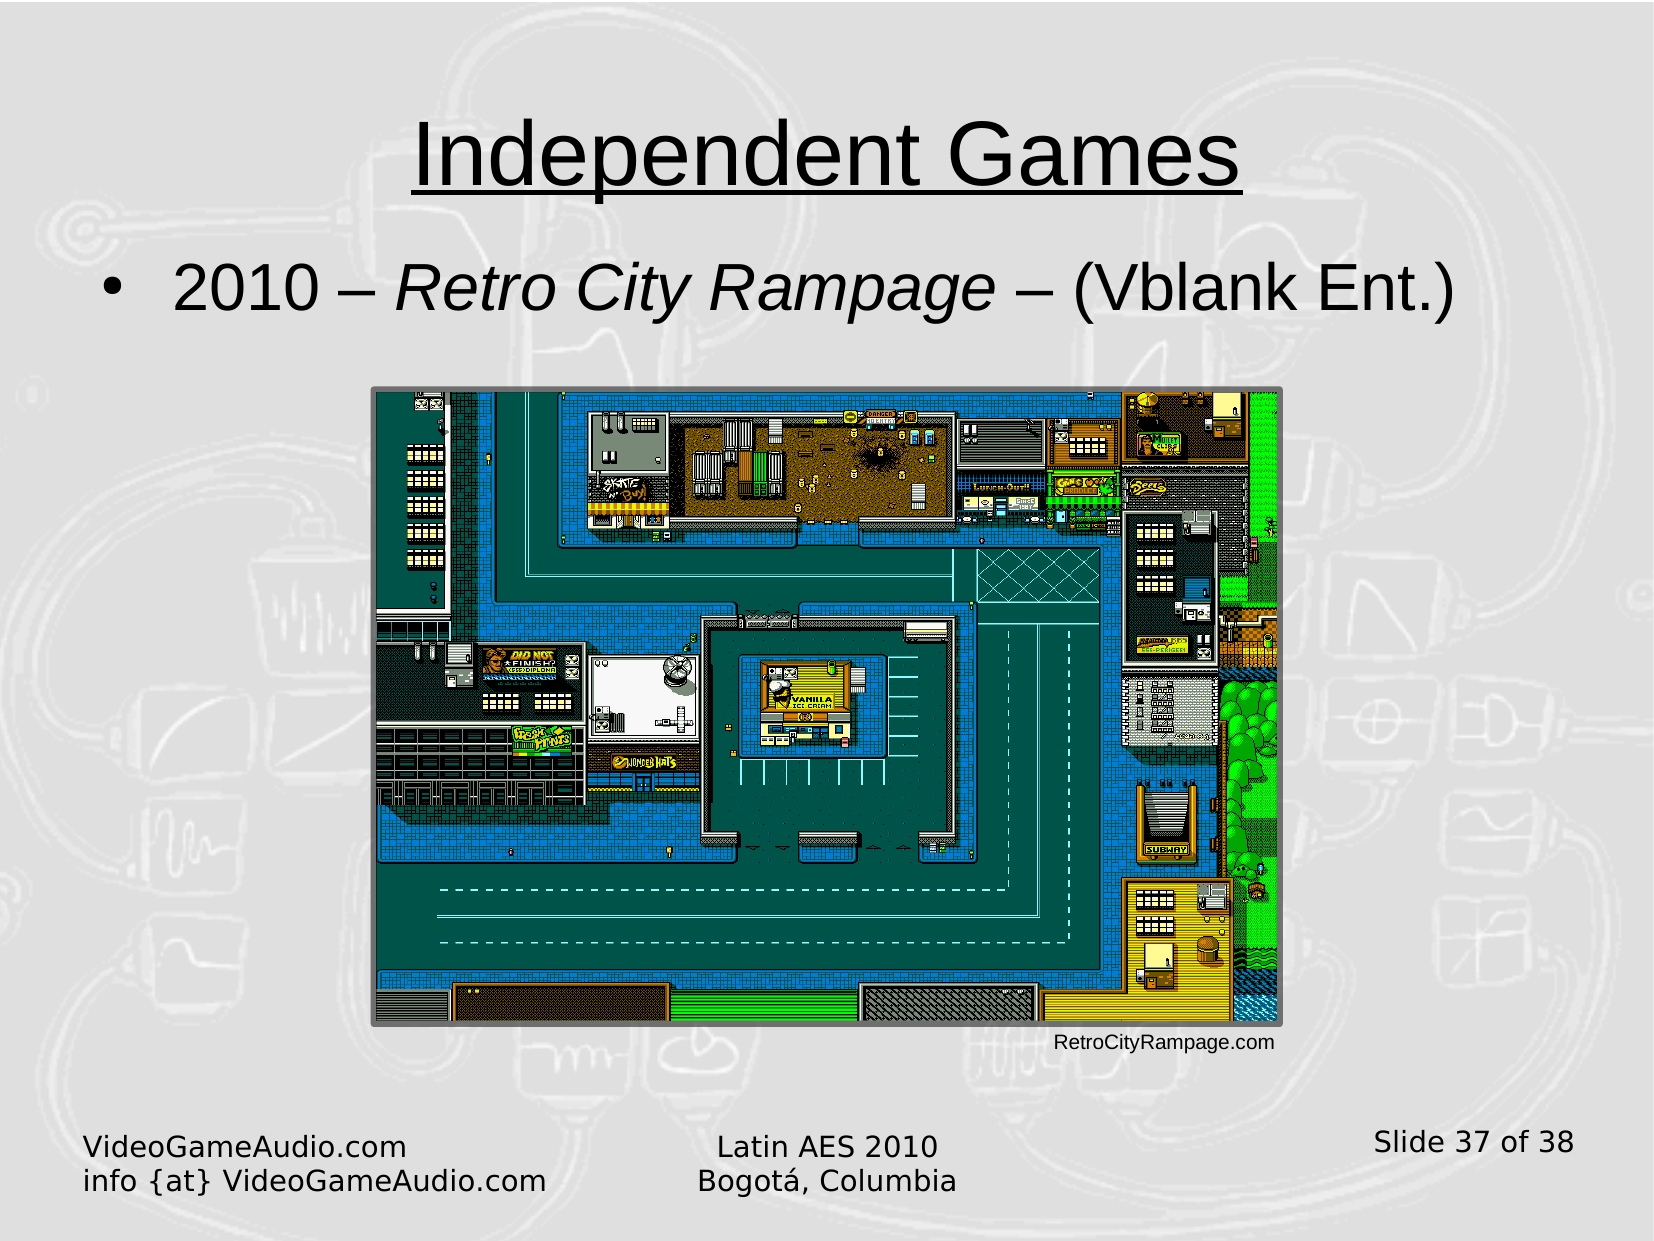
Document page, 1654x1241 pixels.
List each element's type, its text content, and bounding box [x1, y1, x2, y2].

title Independent Games [82, 49, 1572, 255]
picture [0, 2, 1654, 1241]
list 2010 – Retro City Rampage – (Vblank Ent.) [82, 255, 1572, 1074]
